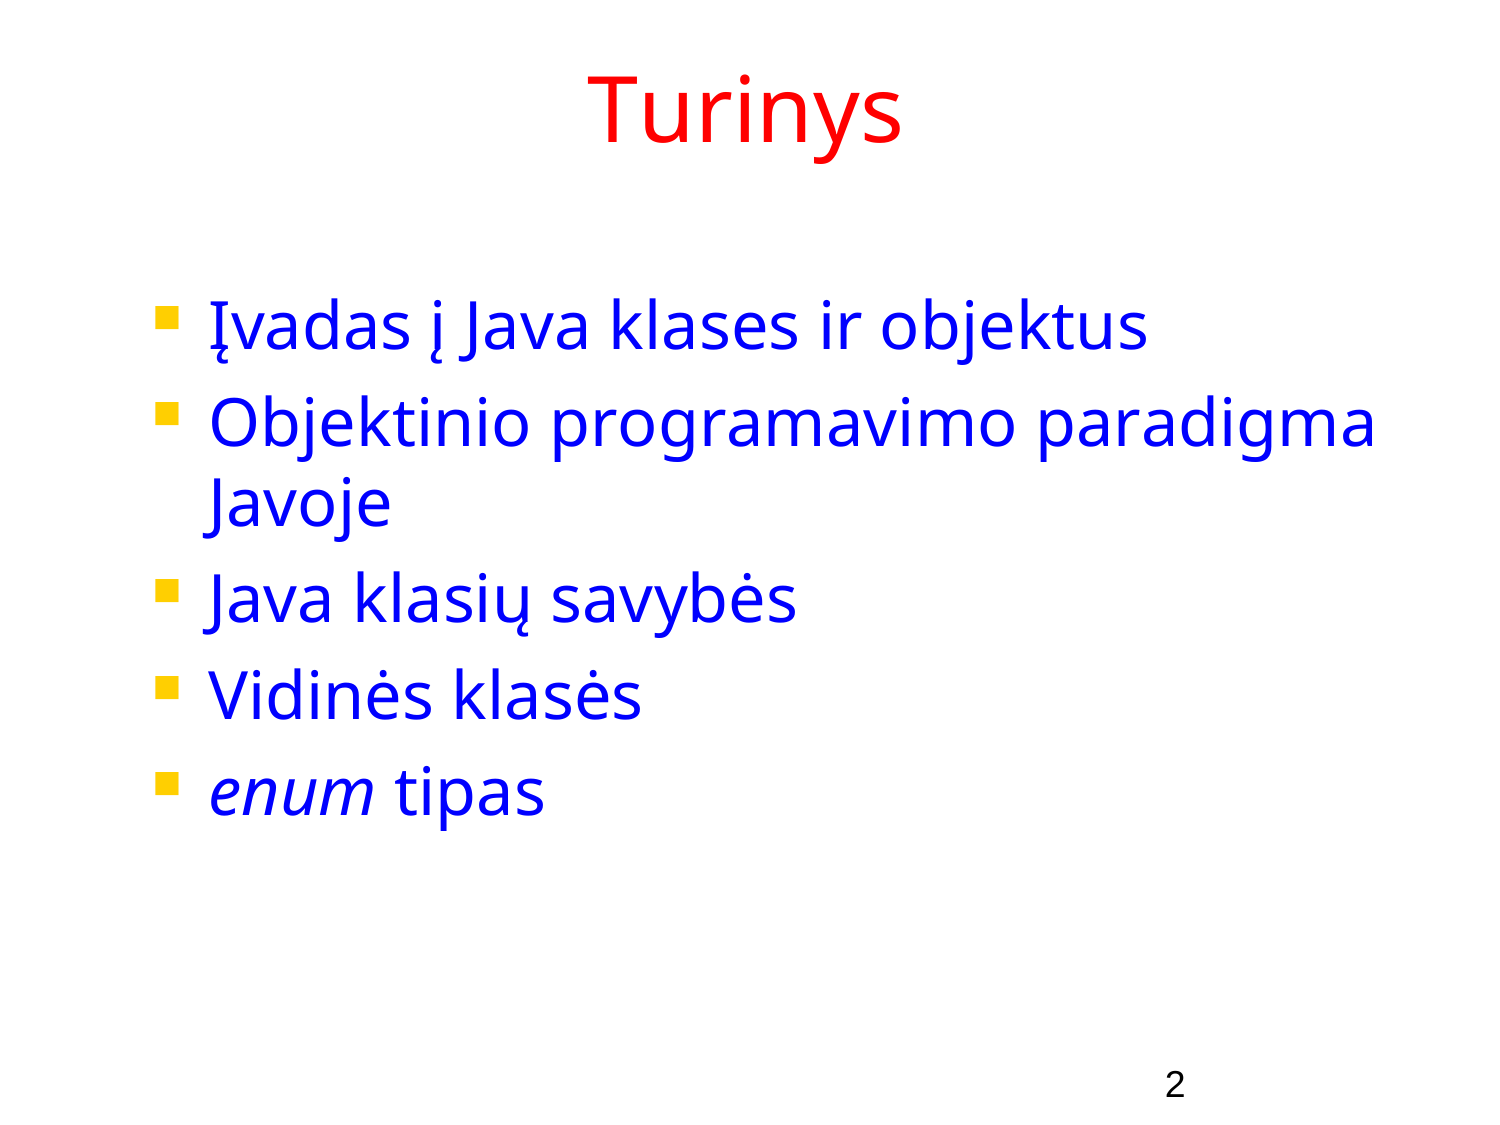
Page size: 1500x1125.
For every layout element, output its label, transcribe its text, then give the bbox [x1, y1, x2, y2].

title Turinys [24, 24, 1468, 188]
list Įvadas į Java klases ir objektus Objektinio programavimo paradigma Javoje Java klasių savybės Vidinės klasės enum tipas [137, 275, 1463, 1007]
